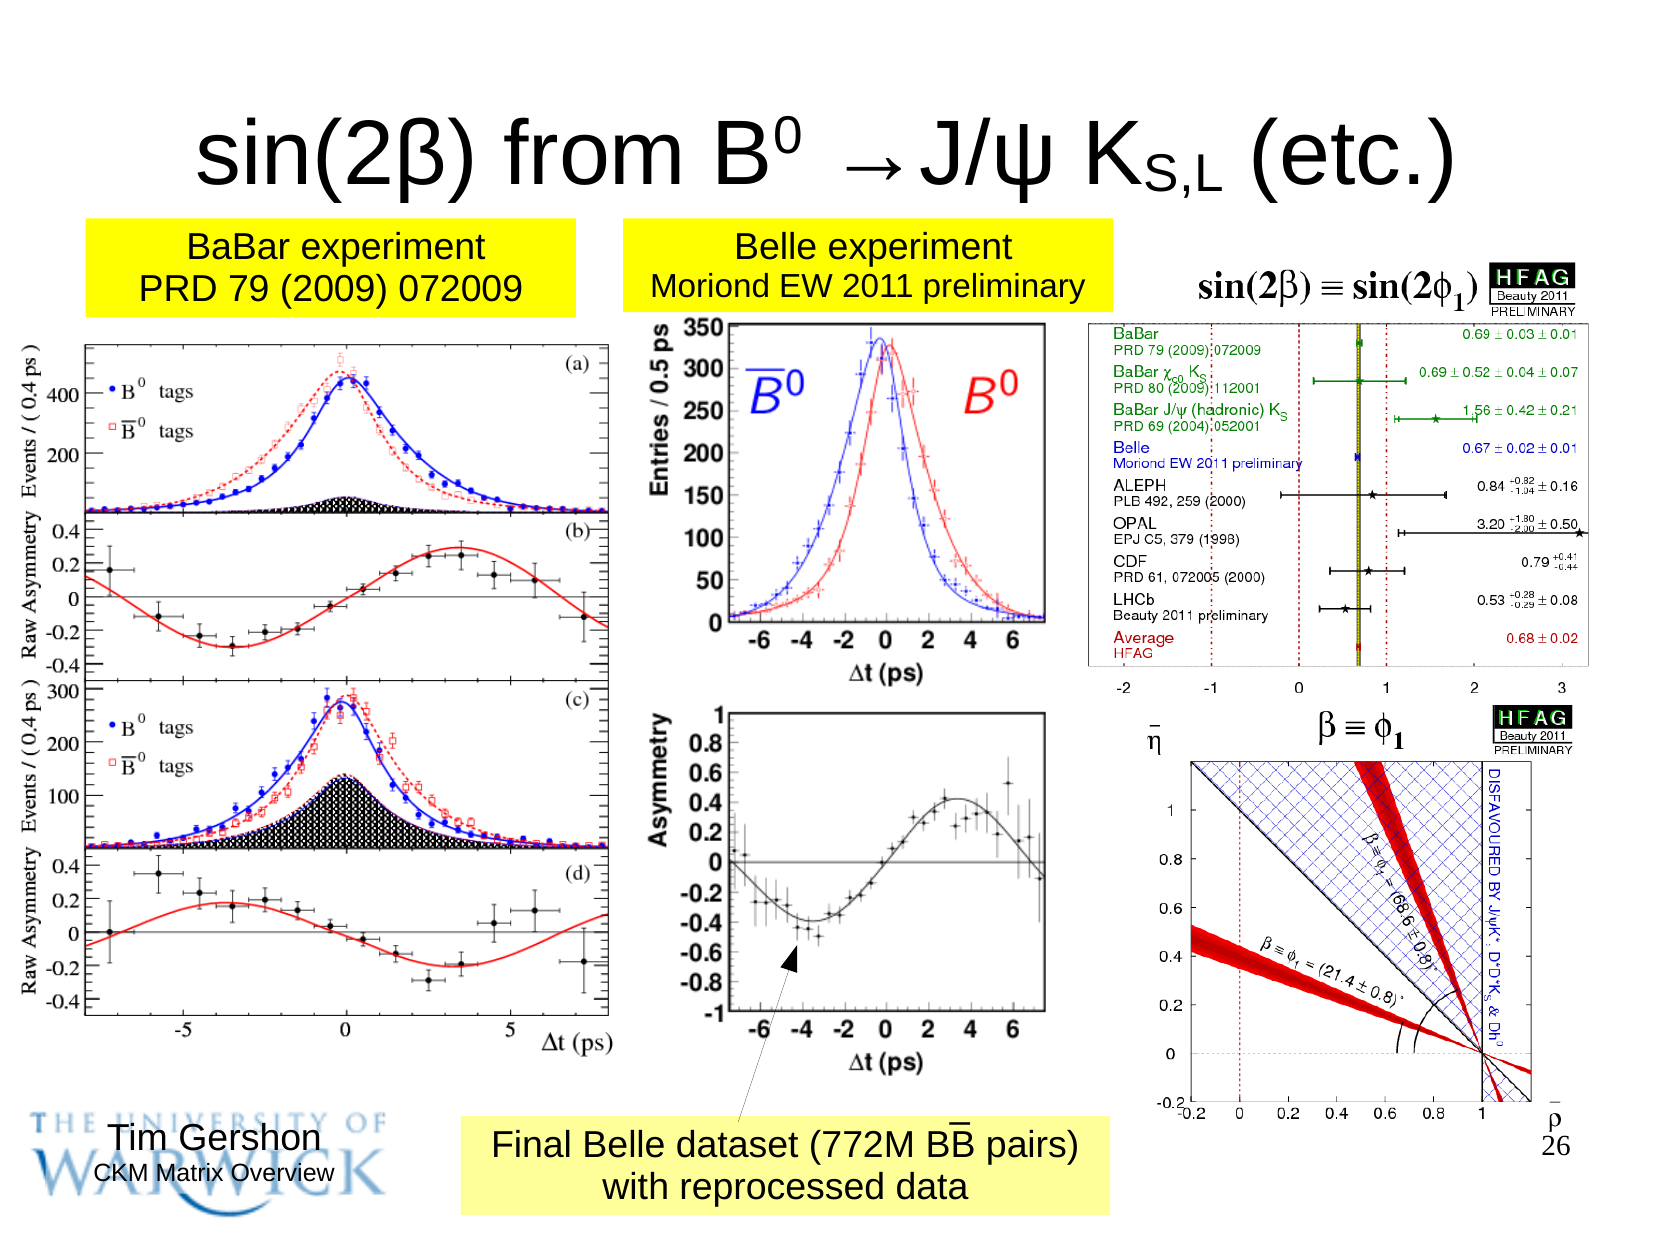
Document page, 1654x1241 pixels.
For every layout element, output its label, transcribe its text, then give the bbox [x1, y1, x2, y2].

picture [19, 1106, 406, 1232]
picture [12, 210, 1053, 1083]
text_box – [915, 1092, 1004, 1150]
text_box Final Belle dataset (772M BB pairs) with reprocessed data [460, 1116, 1111, 1215]
text_box Belle experiment Moriond EW 2011 preliminary [623, 220, 1075, 313]
text_box Tim Gershon CKM Matrix Overview [45, 1108, 384, 1194]
title sin(2β) from B0 →J/ψ KS,L (etc.) [82, 49, 1571, 218]
text_box BaBar experiment PRD 79 (2009) 072009 [85, 218, 576, 318]
picture [1075, 218, 1603, 1150]
